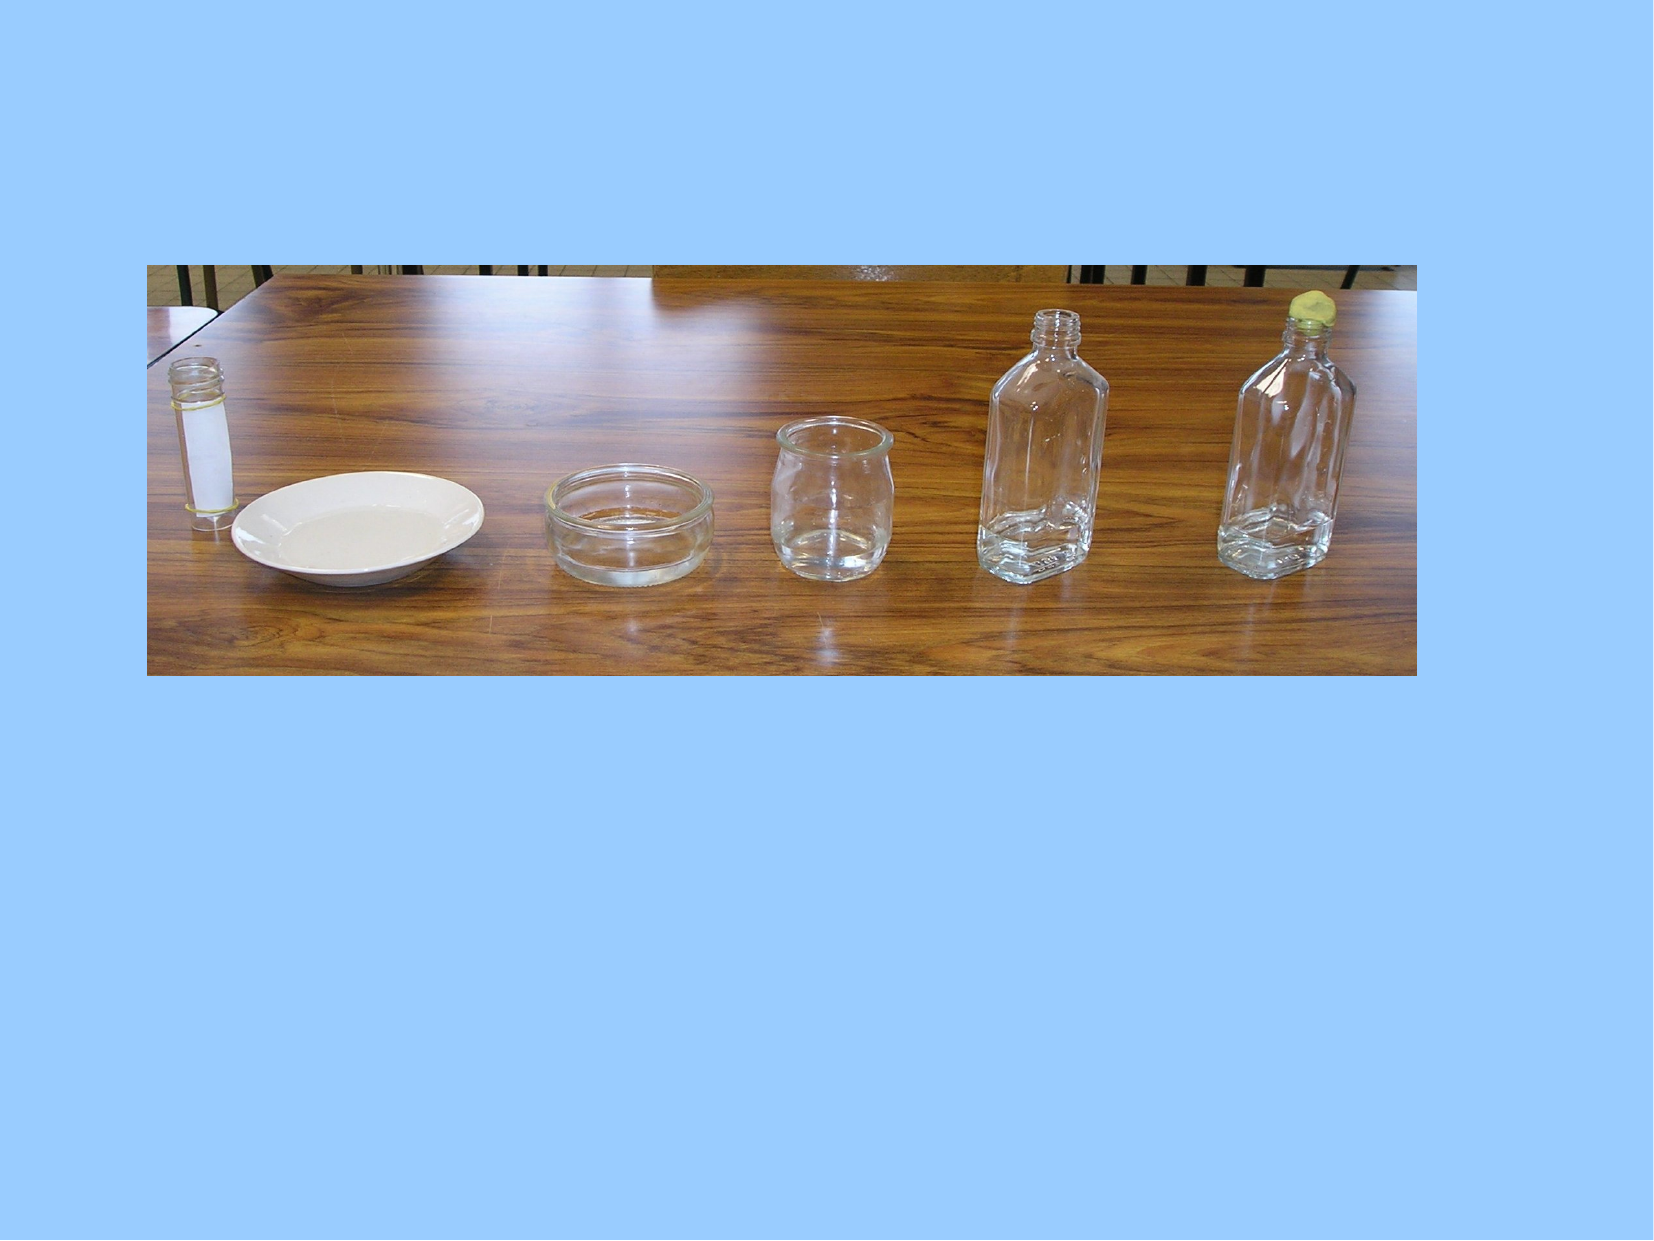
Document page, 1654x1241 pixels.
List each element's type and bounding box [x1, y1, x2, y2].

picture [147, 265, 1417, 676]
